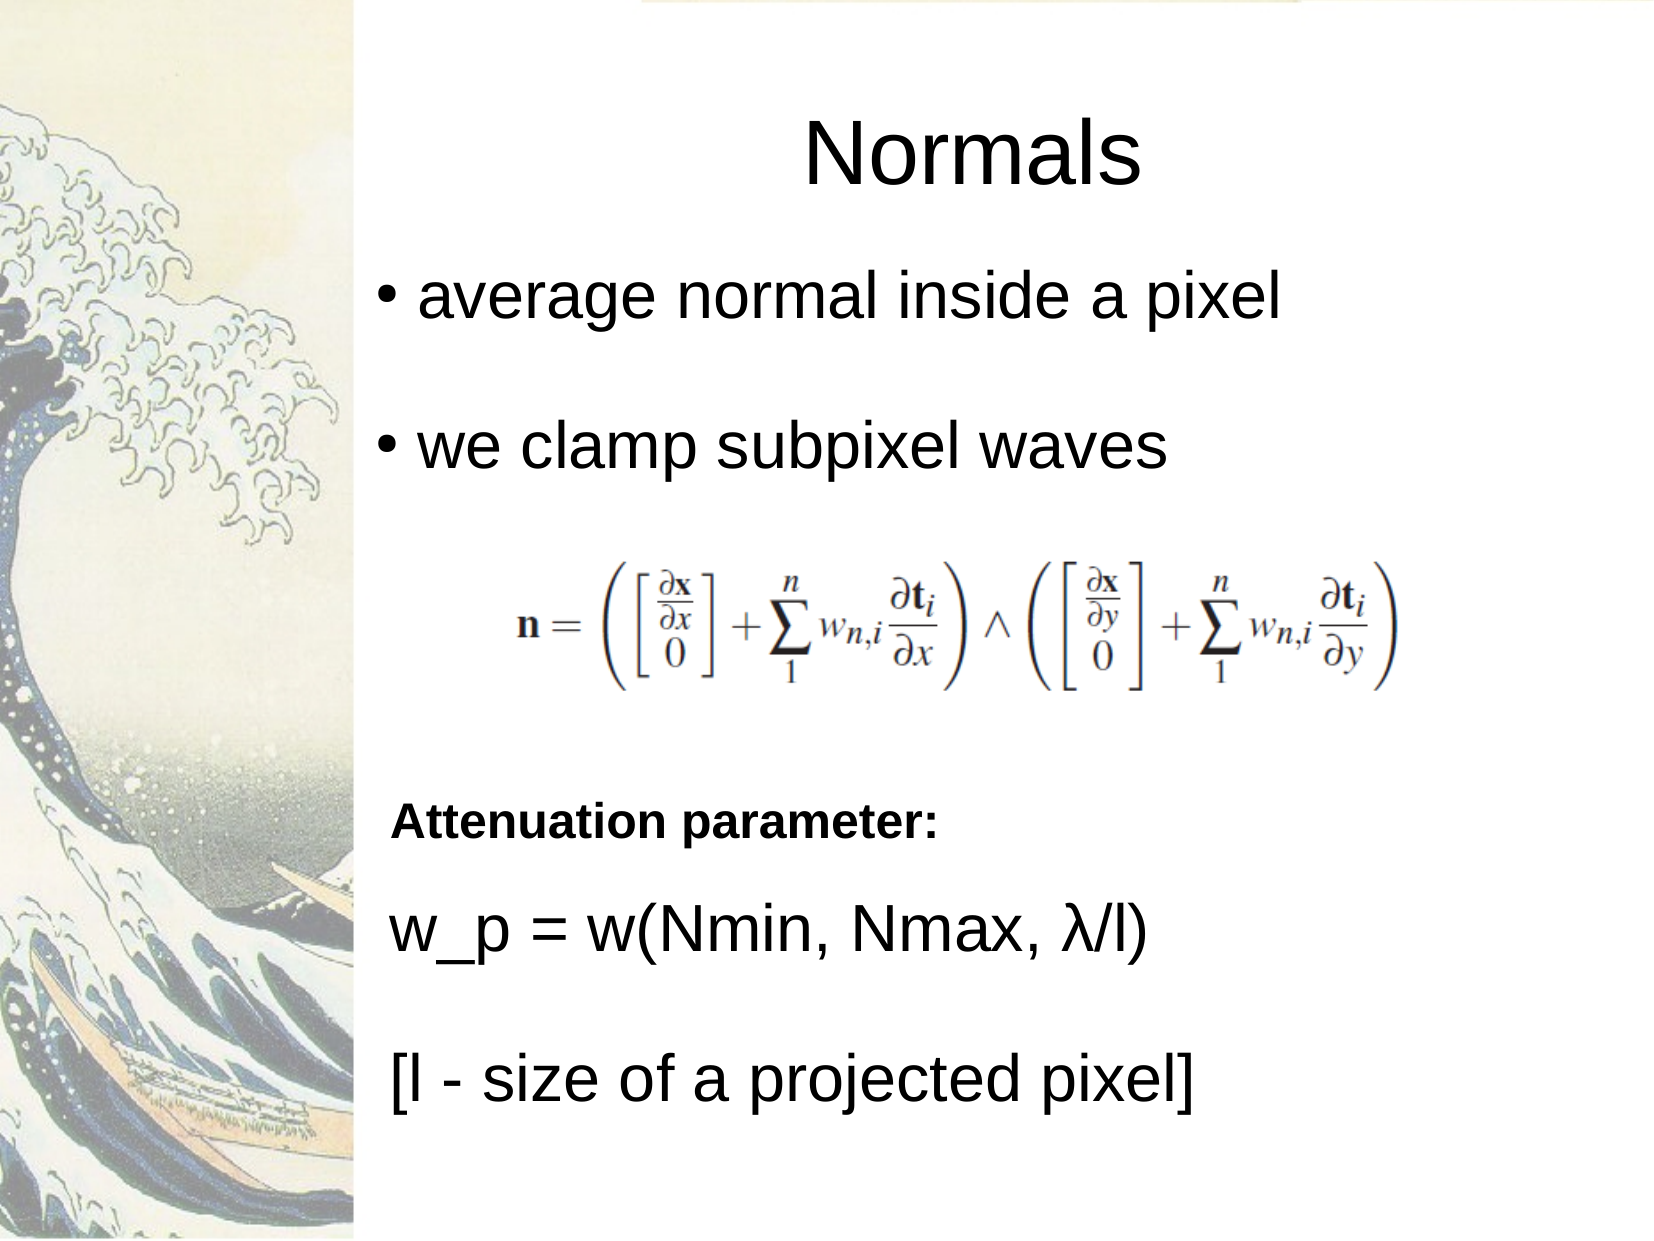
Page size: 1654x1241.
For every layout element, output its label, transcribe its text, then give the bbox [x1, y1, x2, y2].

picture [0, 0, 1654, 1241]
subtitle average normal inside a pixel we clamp subpixel waves [375, 258, 1571, 558]
text_box Attenuation parameter: w_p = w(Nmin, Nmax, λ/l) [l - size of a projected pixel] [375, 786, 1613, 1125]
title Normals [375, 49, 1571, 257]
